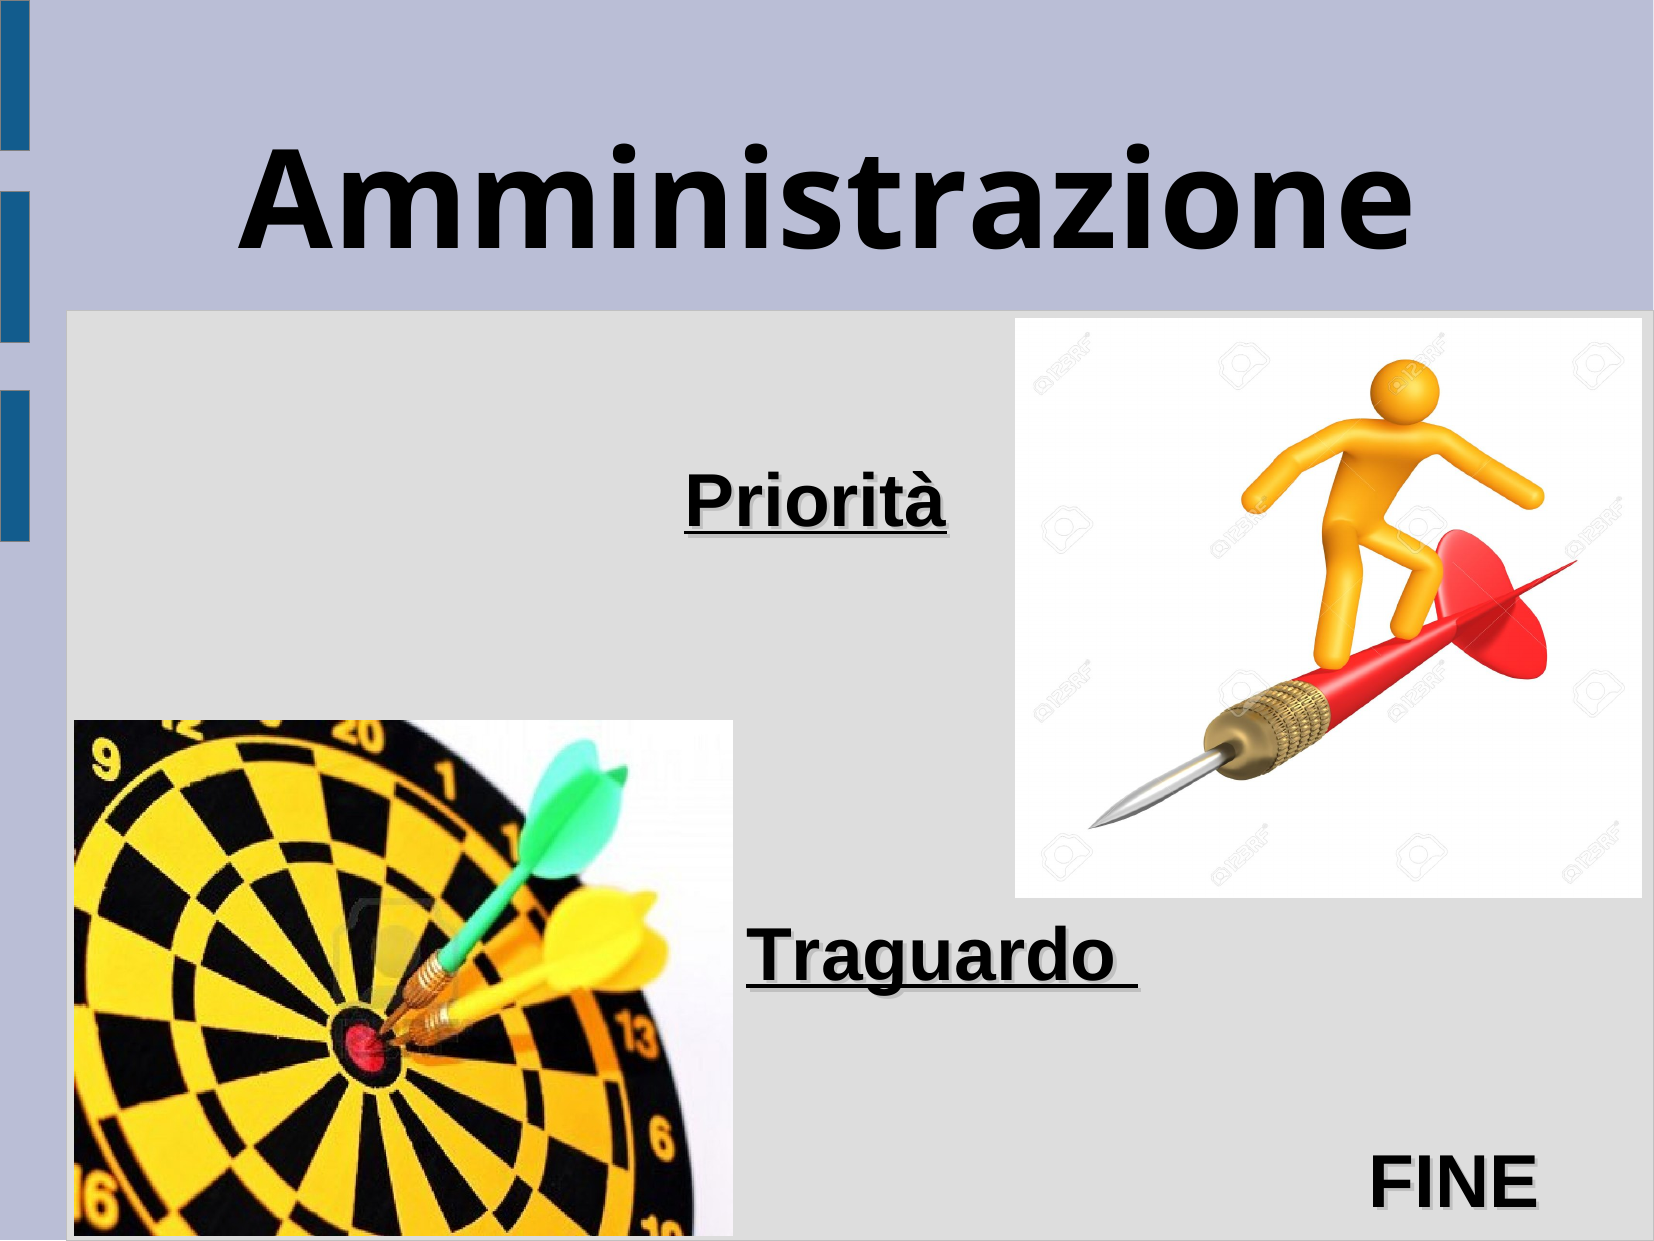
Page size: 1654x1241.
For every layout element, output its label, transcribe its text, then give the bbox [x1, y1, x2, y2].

title Amministrazione [121, 83, 1534, 306]
list Priorità Traguardo FINE [94, 344, 1642, 1224]
picture [74, 720, 733, 1236]
picture [1015, 318, 1642, 898]
